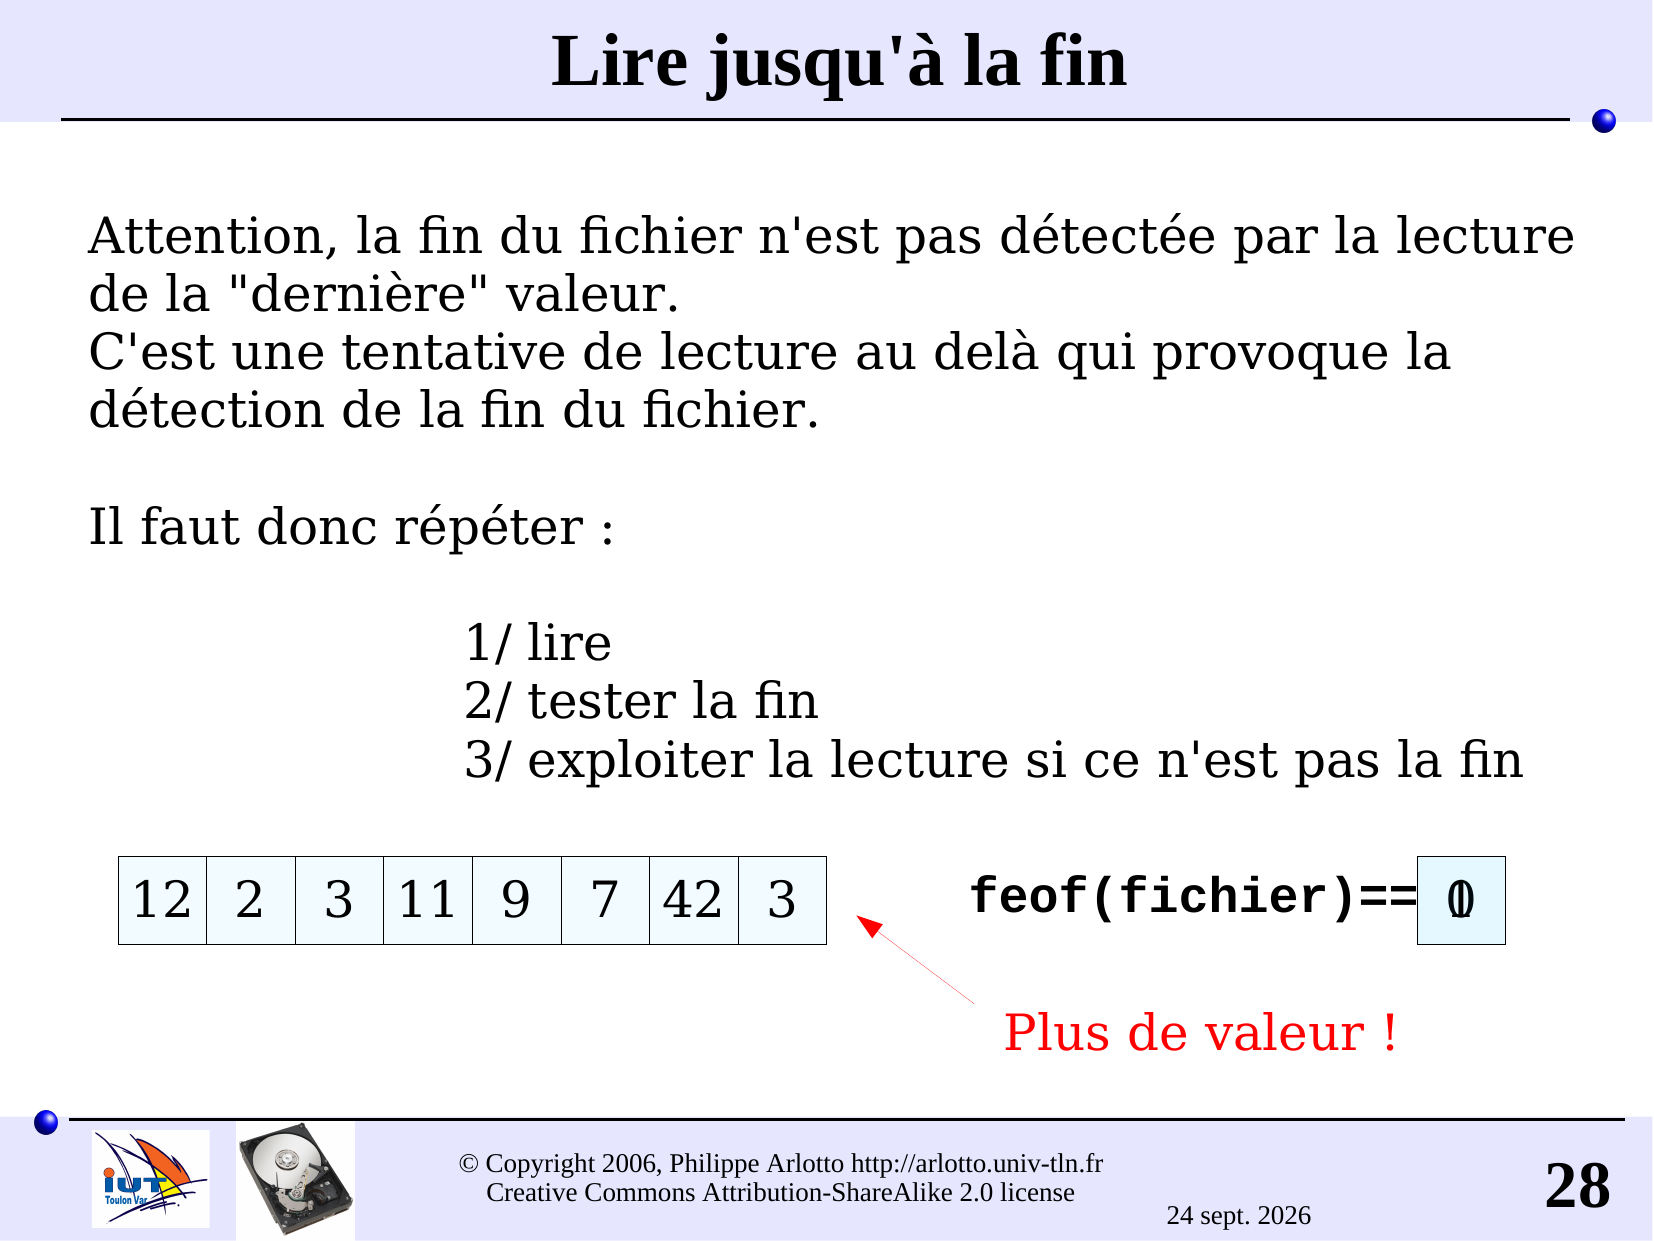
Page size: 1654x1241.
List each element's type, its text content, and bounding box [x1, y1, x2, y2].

title Lire jusqu'à la fin [95, 11, 1585, 110]
text_box 42 [649, 856, 738, 945]
text_box 3 [738, 856, 827, 945]
text_box 1 [1417, 856, 1506, 945]
text_box 2 [206, 856, 295, 945]
text_box 3 [295, 856, 383, 945]
text_box 9 [472, 856, 561, 945]
text_box Plus de valeur ! [1003, 1003, 1447, 1063]
text_box 7 [561, 856, 649, 945]
text_box Attention, la fin du fichier n'est pas détectée par la lecture de la "dernière" valeur. C'est une tentative de lecture au delà qui provoque la détection de la fin du fichier. Il faut donc répéter : 1/ lire 2/ tester la fin 3/ exploiter la lecture si ce n'est pas la fin [88, 206, 1580, 848]
text_box feof(fichier)== [968, 870, 1417, 929]
picture [236, 1121, 355, 1241]
text_box 11 [383, 856, 472, 945]
text_box 12 [118, 856, 206, 945]
